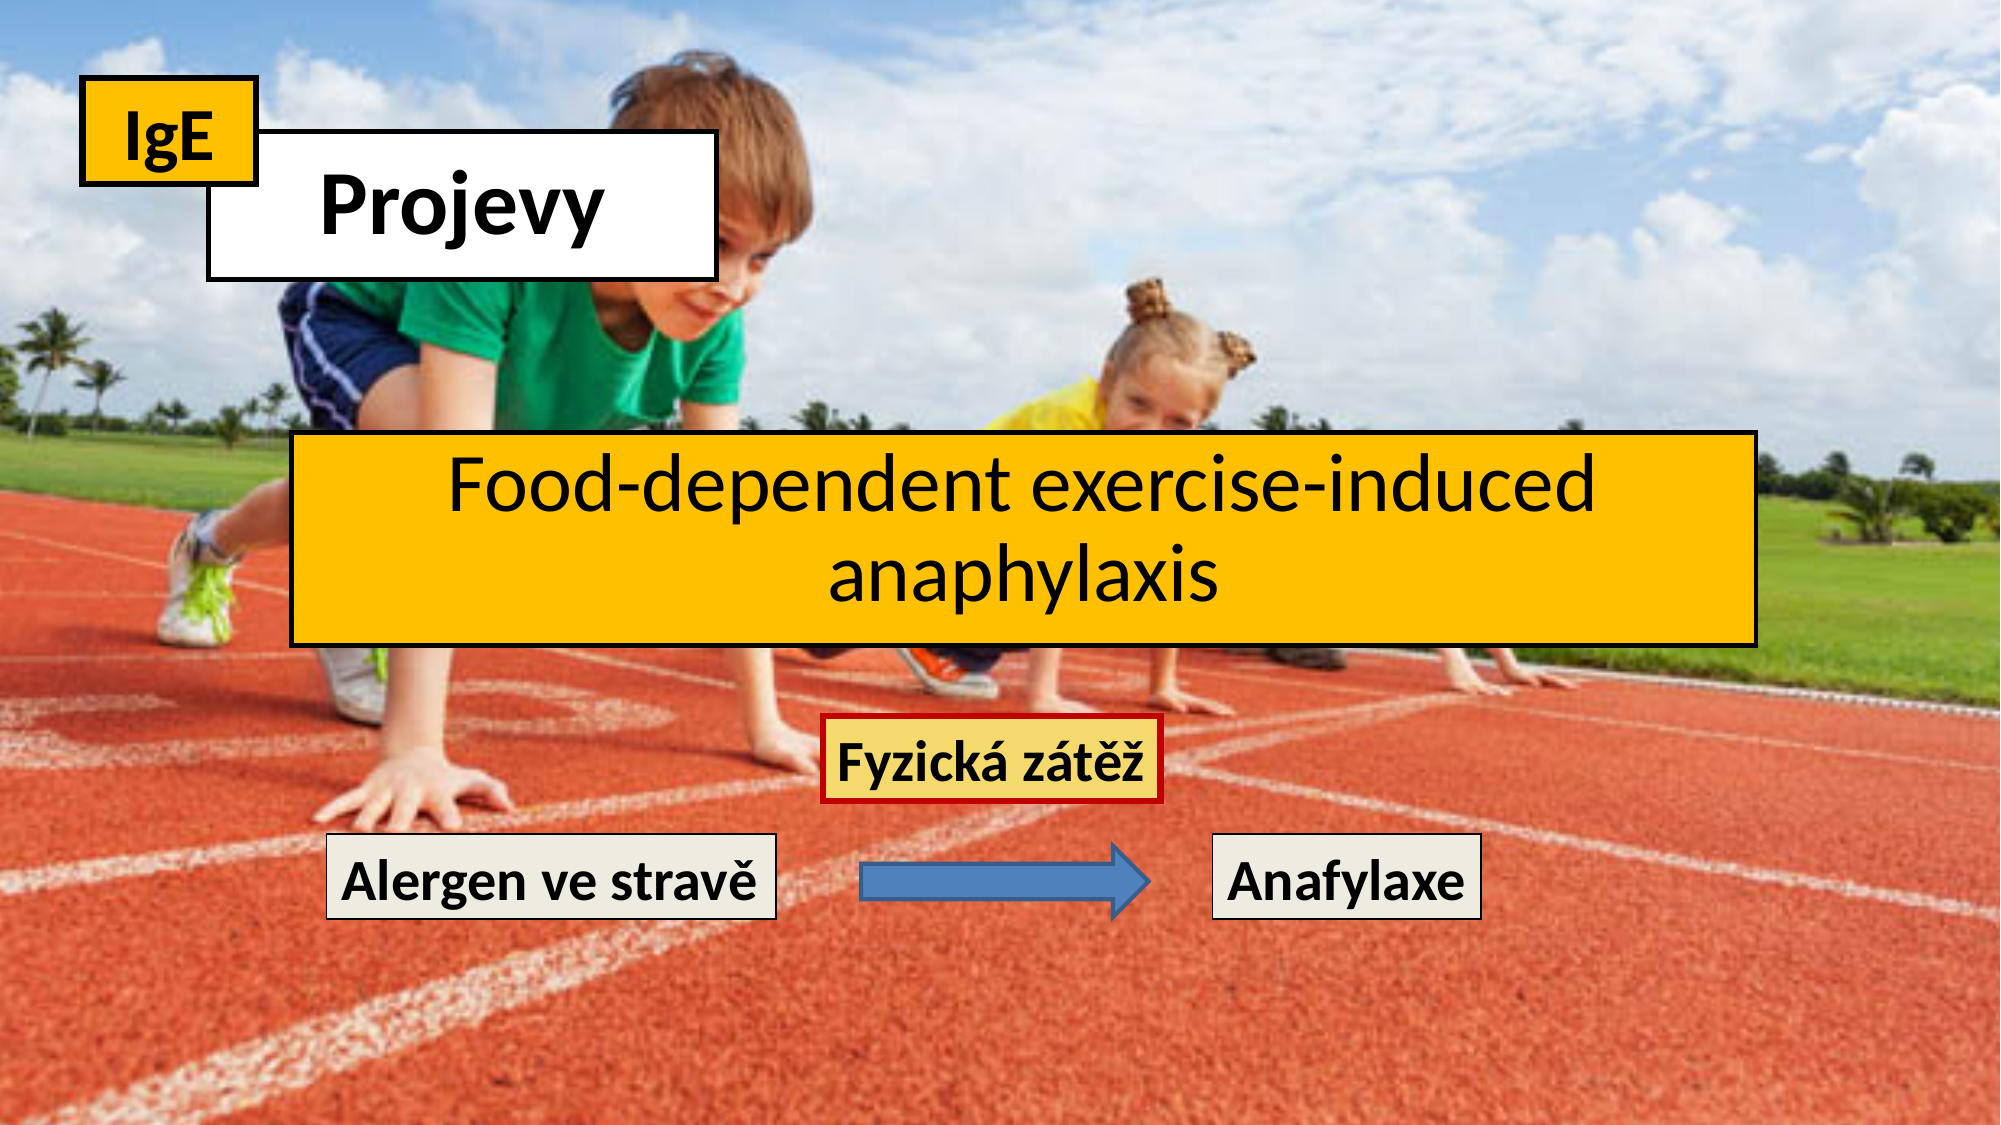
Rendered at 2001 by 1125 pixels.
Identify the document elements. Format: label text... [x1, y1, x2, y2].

text_box [861, 846, 1149, 917]
text_box Alergen ve stravě [327, 834, 776, 919]
text_box Anafylaxe [1213, 834, 1481, 919]
list Food-dependent exercise-induced anaphylaxis [291, 432, 1757, 646]
text_box IgE [82, 78, 256, 185]
text_box Fyzická zátěž [823, 716, 1160, 801]
picture [0, 0, 2000, 1125]
title Projevy [208, 131, 717, 280]
